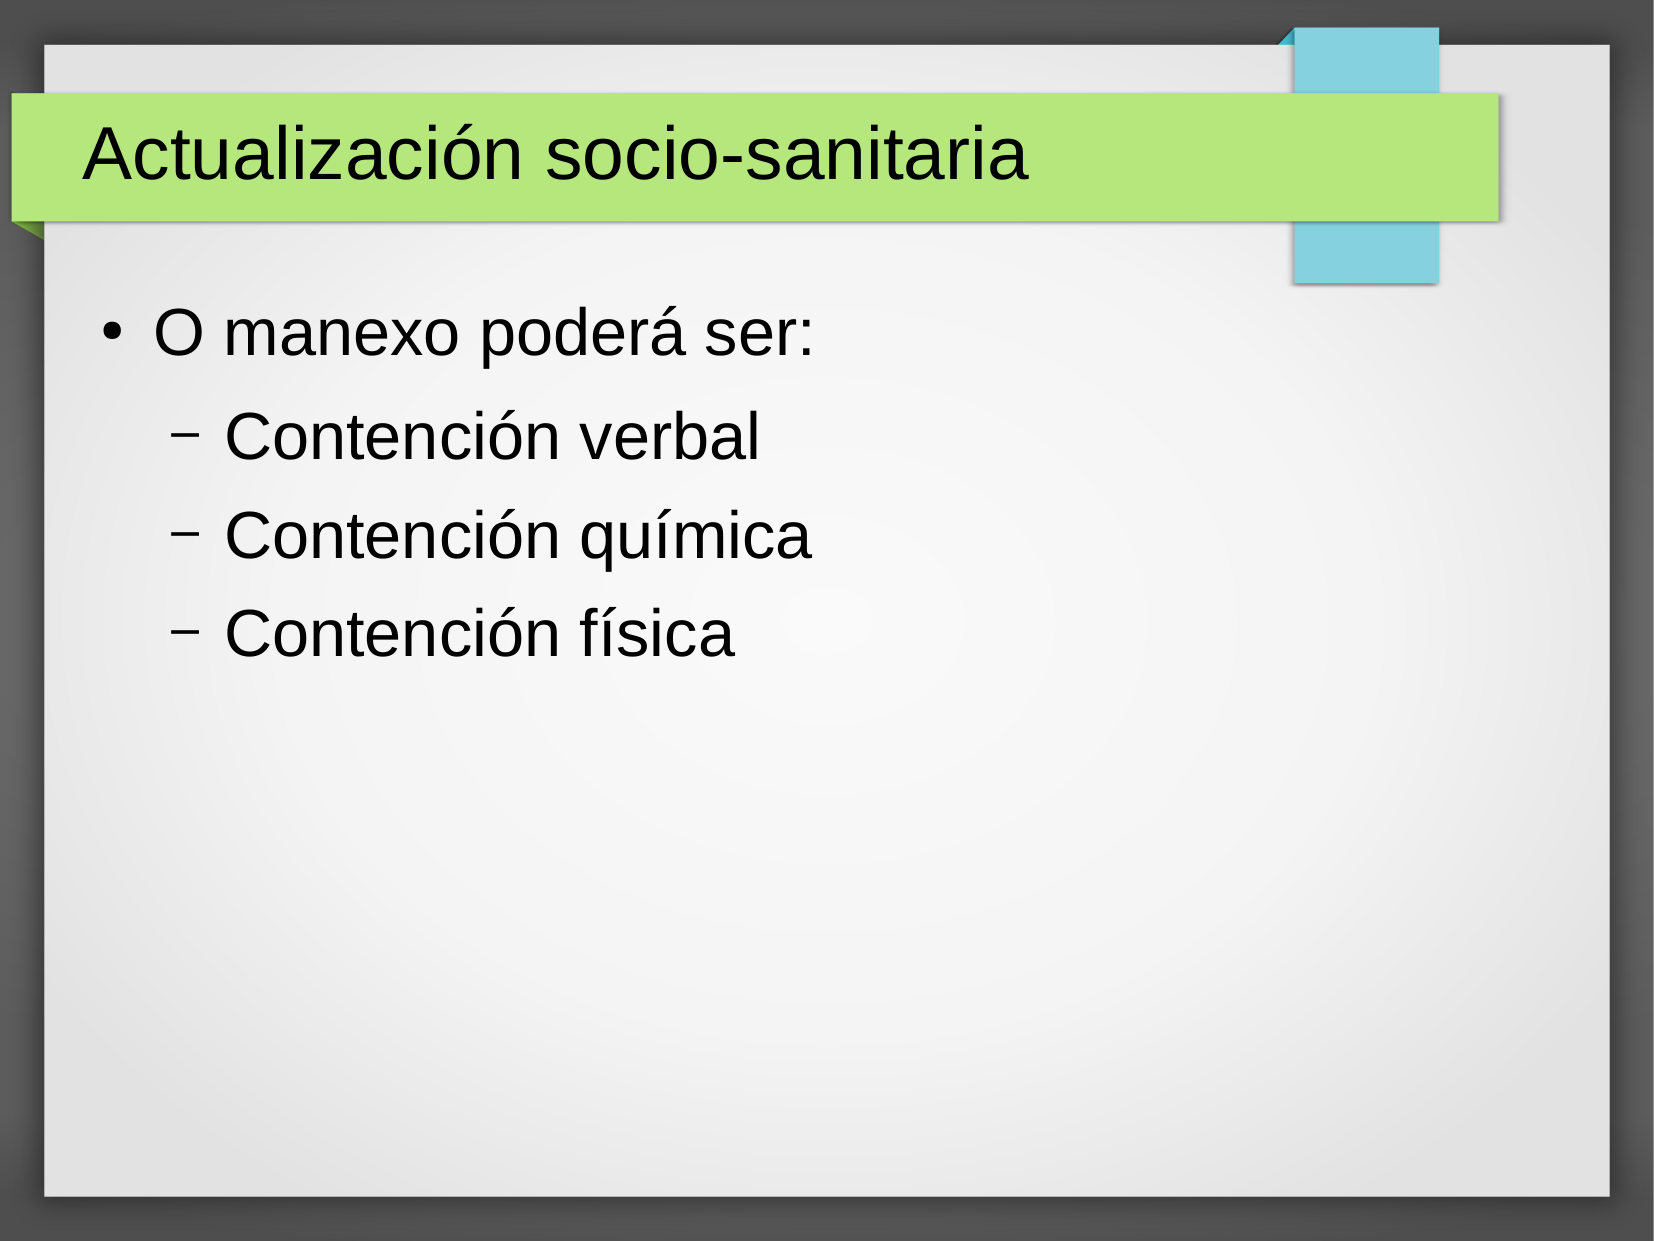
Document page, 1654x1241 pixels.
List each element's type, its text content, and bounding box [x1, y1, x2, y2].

list O manexo poderá ser: Contención verbal Contención química Contención física [82, 295, 1571, 1015]
title Actualización socio-sanitaria [82, 94, 1264, 213]
picture [0, 0, 1654, 1241]
